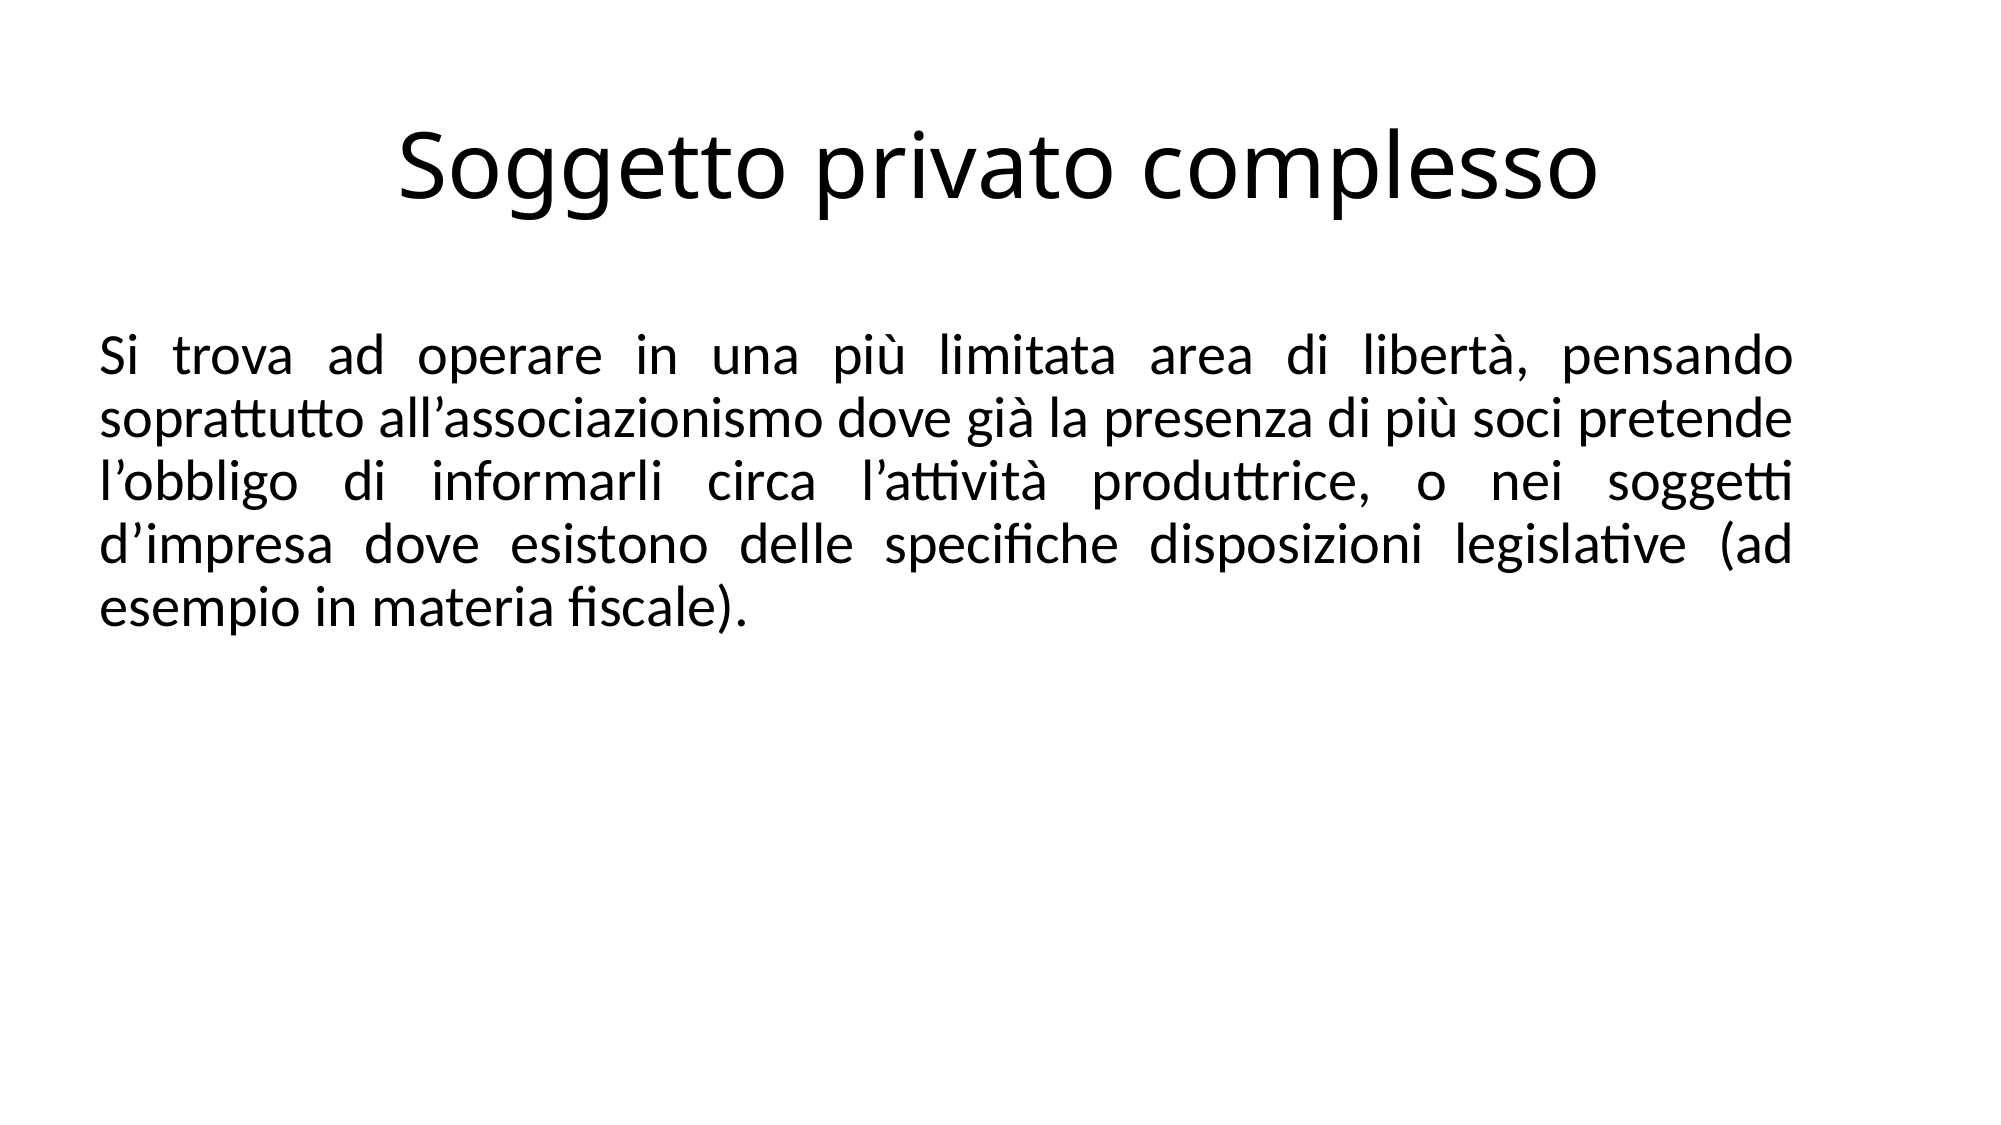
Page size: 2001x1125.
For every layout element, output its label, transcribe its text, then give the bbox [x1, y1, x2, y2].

title Soggetto privato complesso [137, 59, 1863, 278]
list Si trova ad operare in una più limitata area di libertà, pensando soprattutto all’associazionismo dove già la presenza di più soci pretende l’obbligo di informarli circa l’attività produttrice, o nei soggetti d’impresa dove esistono delle specifiche disposizioni legislative (ad esempio in materia fiscale). [84, 316, 1810, 876]
